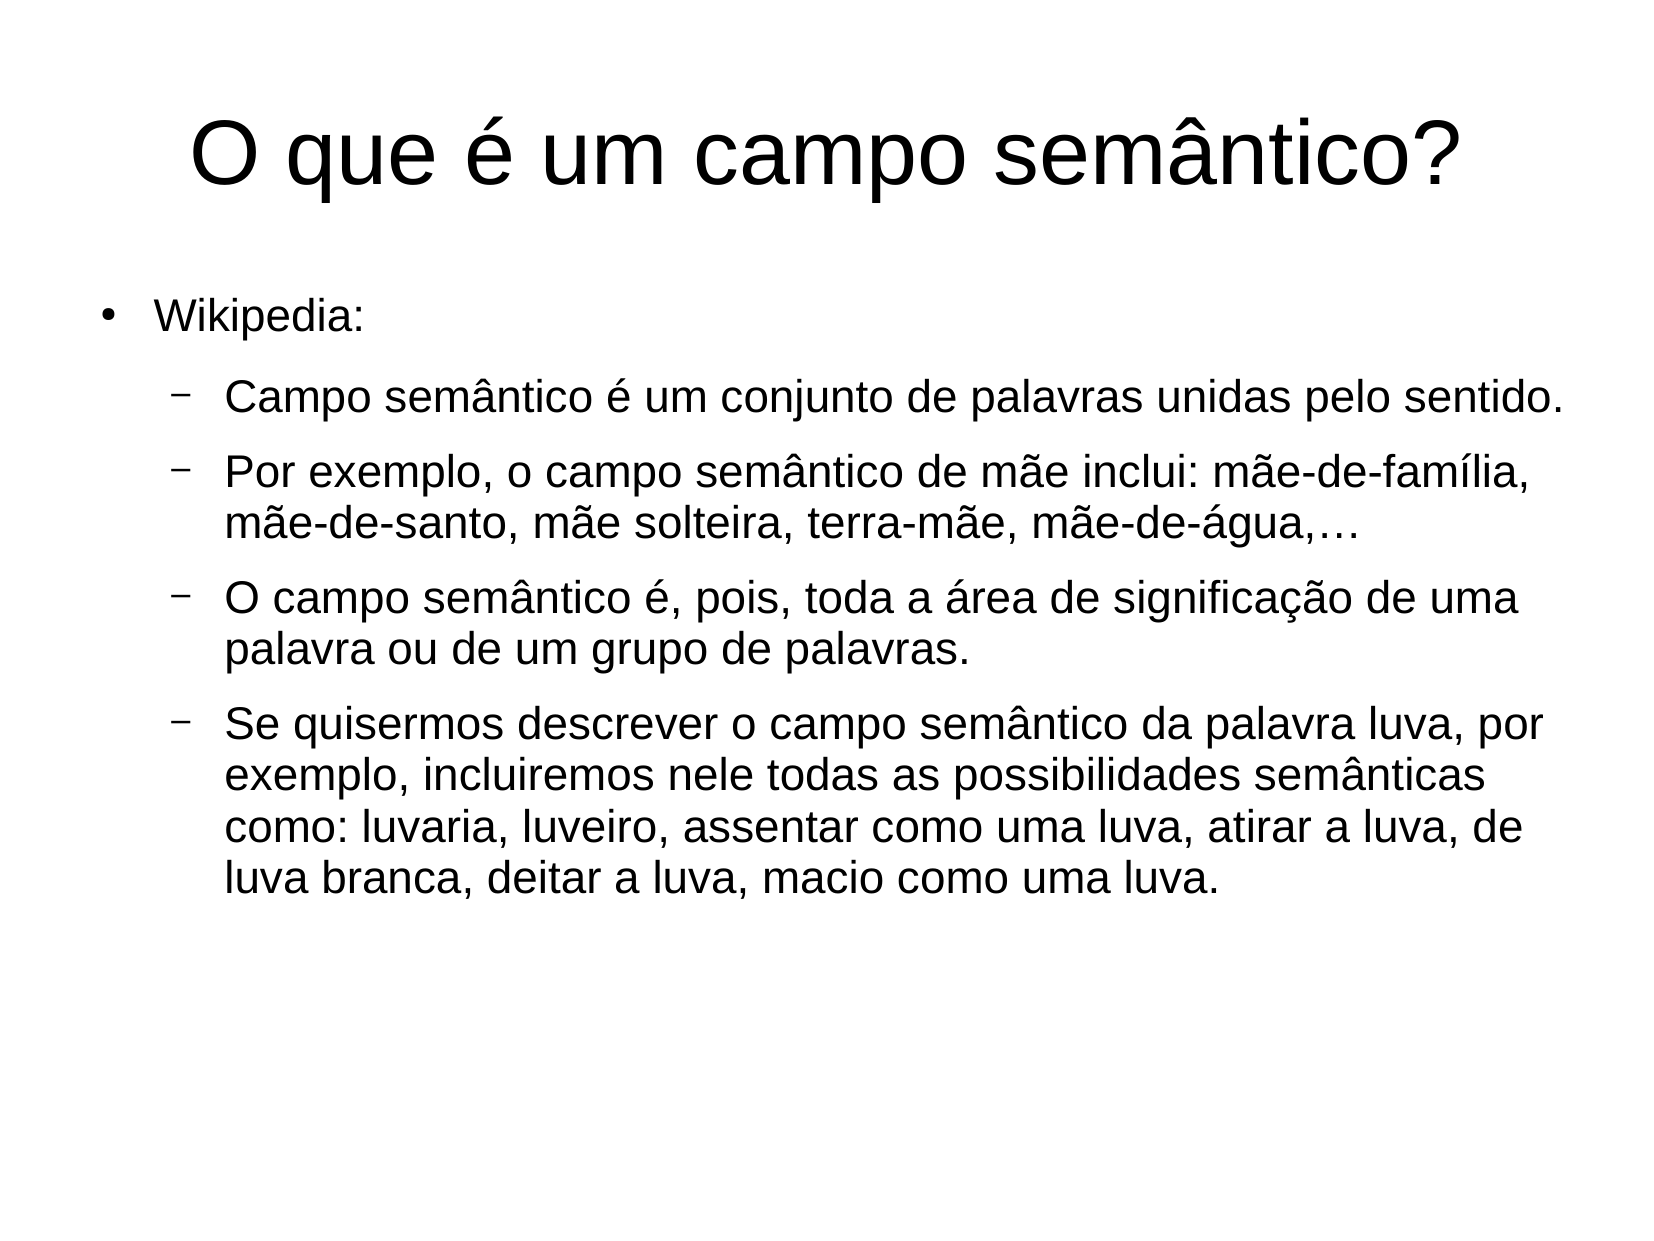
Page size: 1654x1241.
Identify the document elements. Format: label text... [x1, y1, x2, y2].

title O que é um campo semântico? [82, 49, 1571, 257]
list Wikipedia: Campo semântico é um conjunto de palavras unidas pelo sentido. Por exemplo, o campo semântico de mãe inclui: mãe-de-família, mãe-de-santo, mãe solteira, terra-mãe, mãe-de-água,… O campo semântico é, pois, toda a área de significação de uma palavra ou de um grupo de palavras. Se quisermos descrever o campo semântico da palavra luva, por exemplo, incluiremos nele todas as possibilidades semânticas como: luvaria, luveiro, assentar como uma luva, atirar a luva, de luva branca, deitar a luva, macio como uma luva. [82, 290, 1571, 1010]
